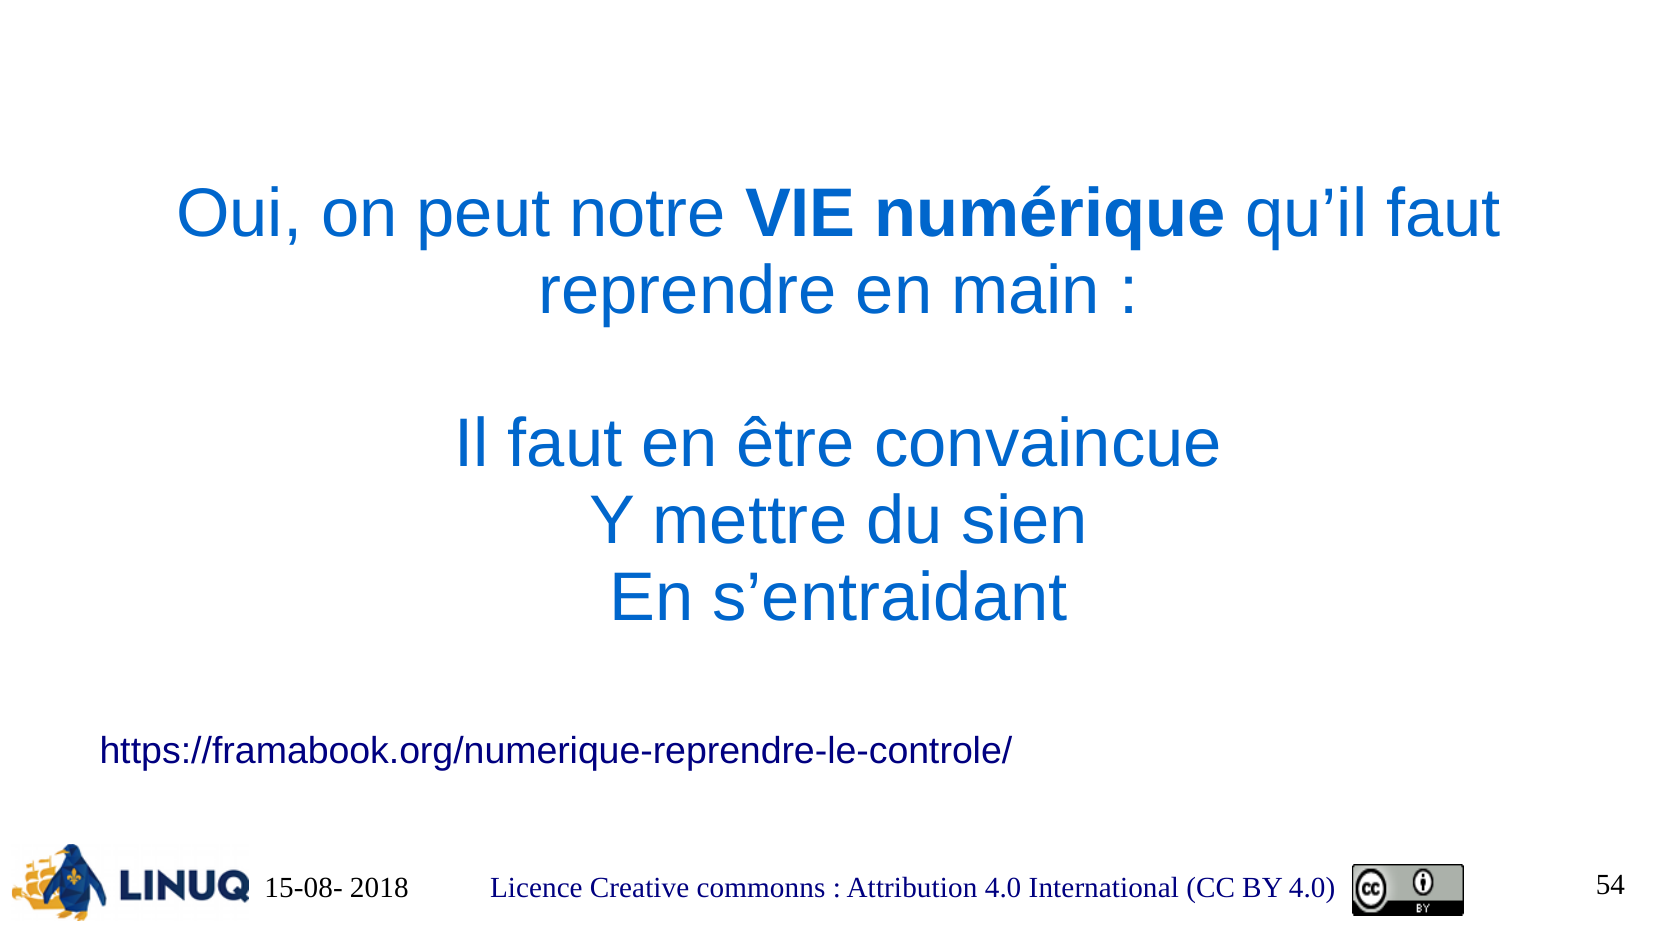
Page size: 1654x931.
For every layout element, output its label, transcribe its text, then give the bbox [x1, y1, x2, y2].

picture [1352, 864, 1464, 916]
text_box https://framabook.org/numerique-reprendre-le-controle/ [84, 722, 1028, 780]
title Oui, on peut notre VIE numérique qu’il faut reprendre en main : Il faut en être convaincue Y mettre du sien En s’entraidant [94, 174, 1583, 712]
picture [11, 844, 249, 921]
